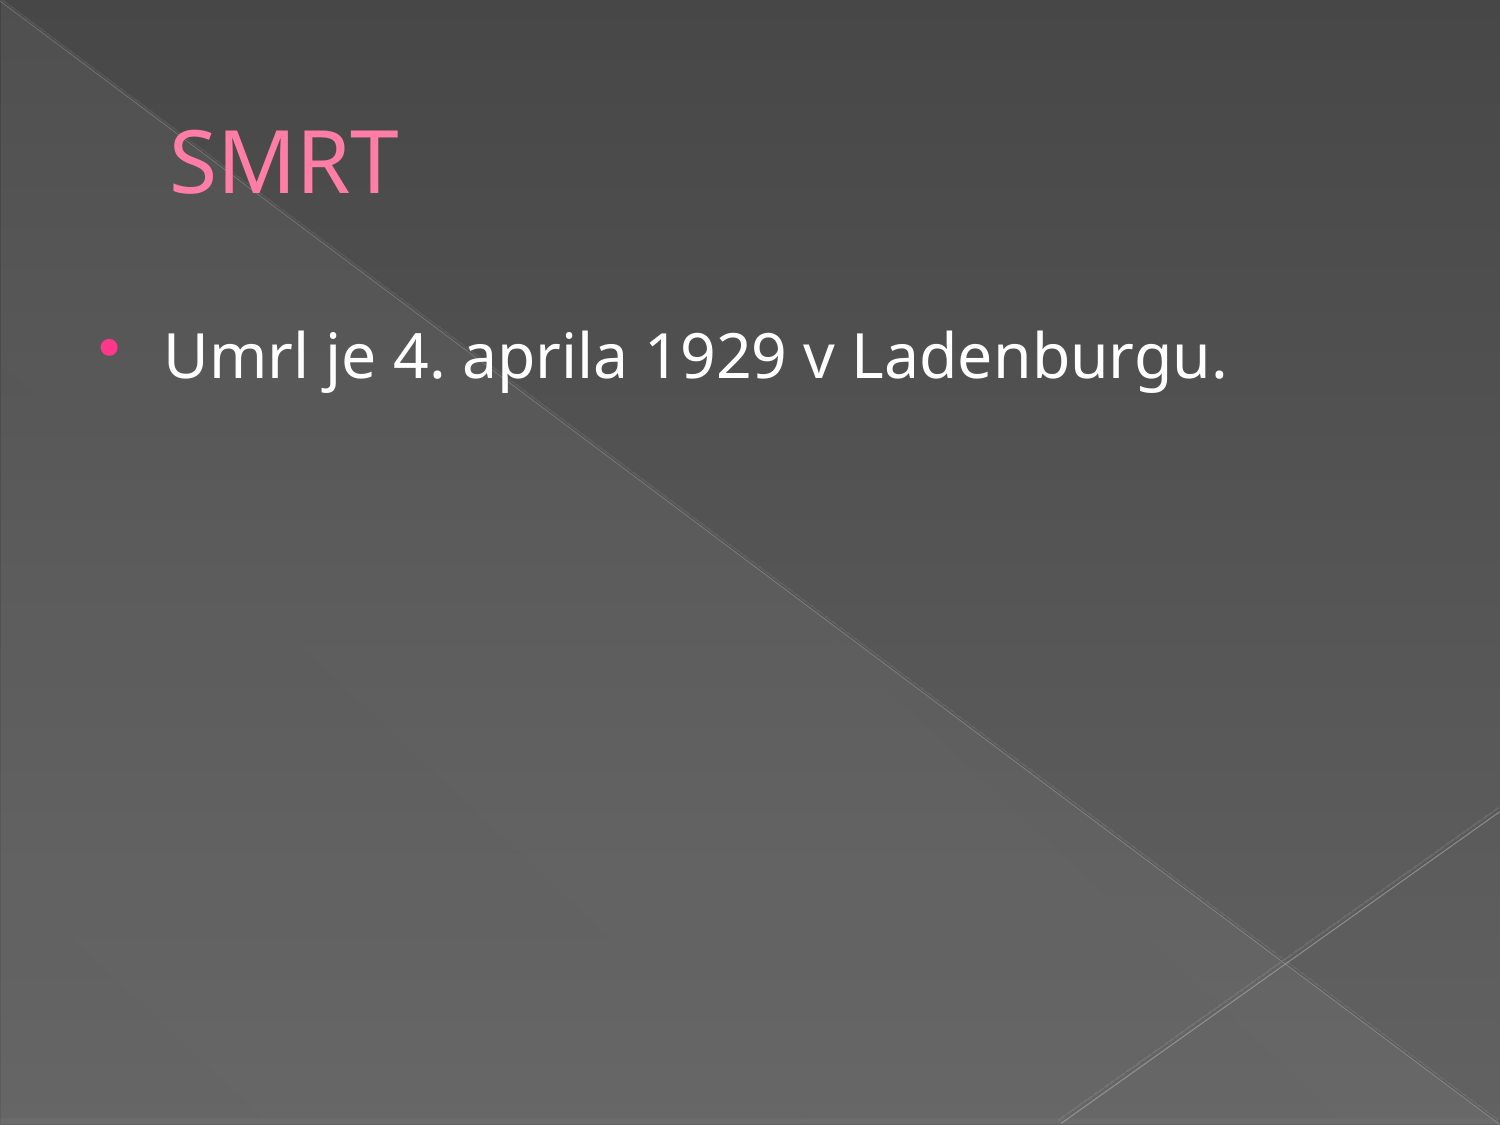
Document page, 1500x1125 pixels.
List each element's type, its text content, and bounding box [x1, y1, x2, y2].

list Umrl je 4. aprila 1929 v Ladenburgu. [75, 308, 1425, 1059]
title SMRT [75, 43, 1425, 274]
